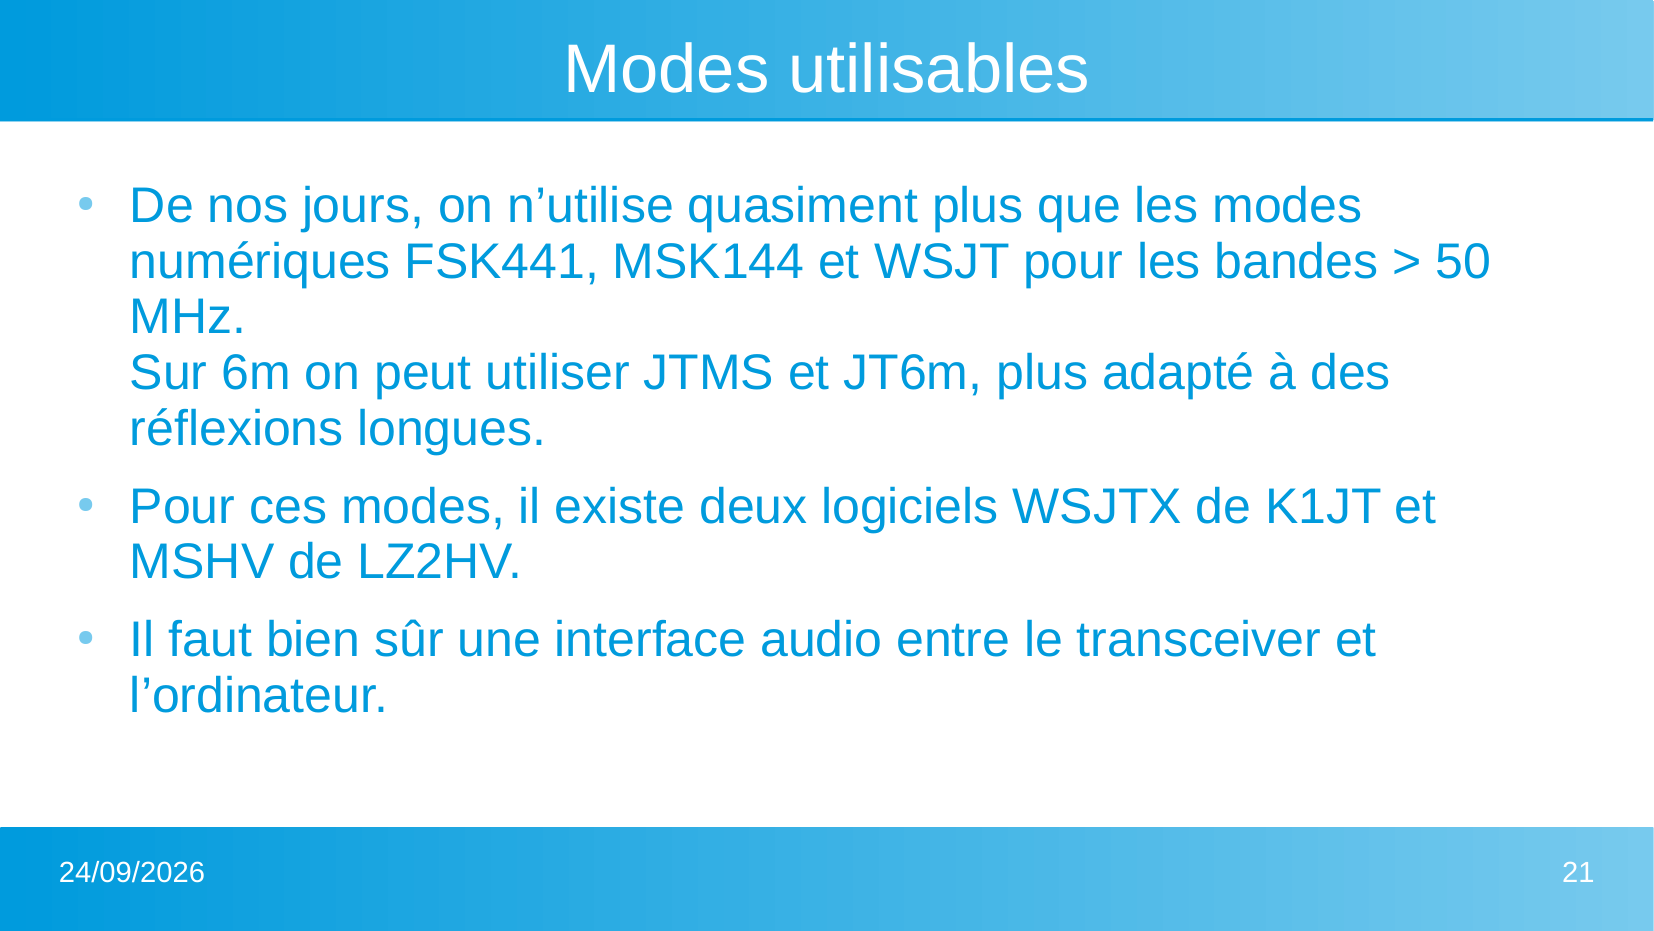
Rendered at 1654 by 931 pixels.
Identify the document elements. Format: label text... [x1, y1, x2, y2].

list De nos jours, on n’utilise quasiment plus que les modes numériques FSK441, MSK144 et WSJT pour les bandes > 50 MHz. Sur 6m on peut utiliser JTMS et JT6m, plus adapté à des réflexions longues. Pour ces modes, il existe deux logiciels WSJTX de K1JT et MSHV de LZ2HV. Il faut bien sûr une interface audio entre le transceiver et l’ordinateur. [59, 177, 1595, 768]
title Modes utilisables [59, 29, 1595, 108]
